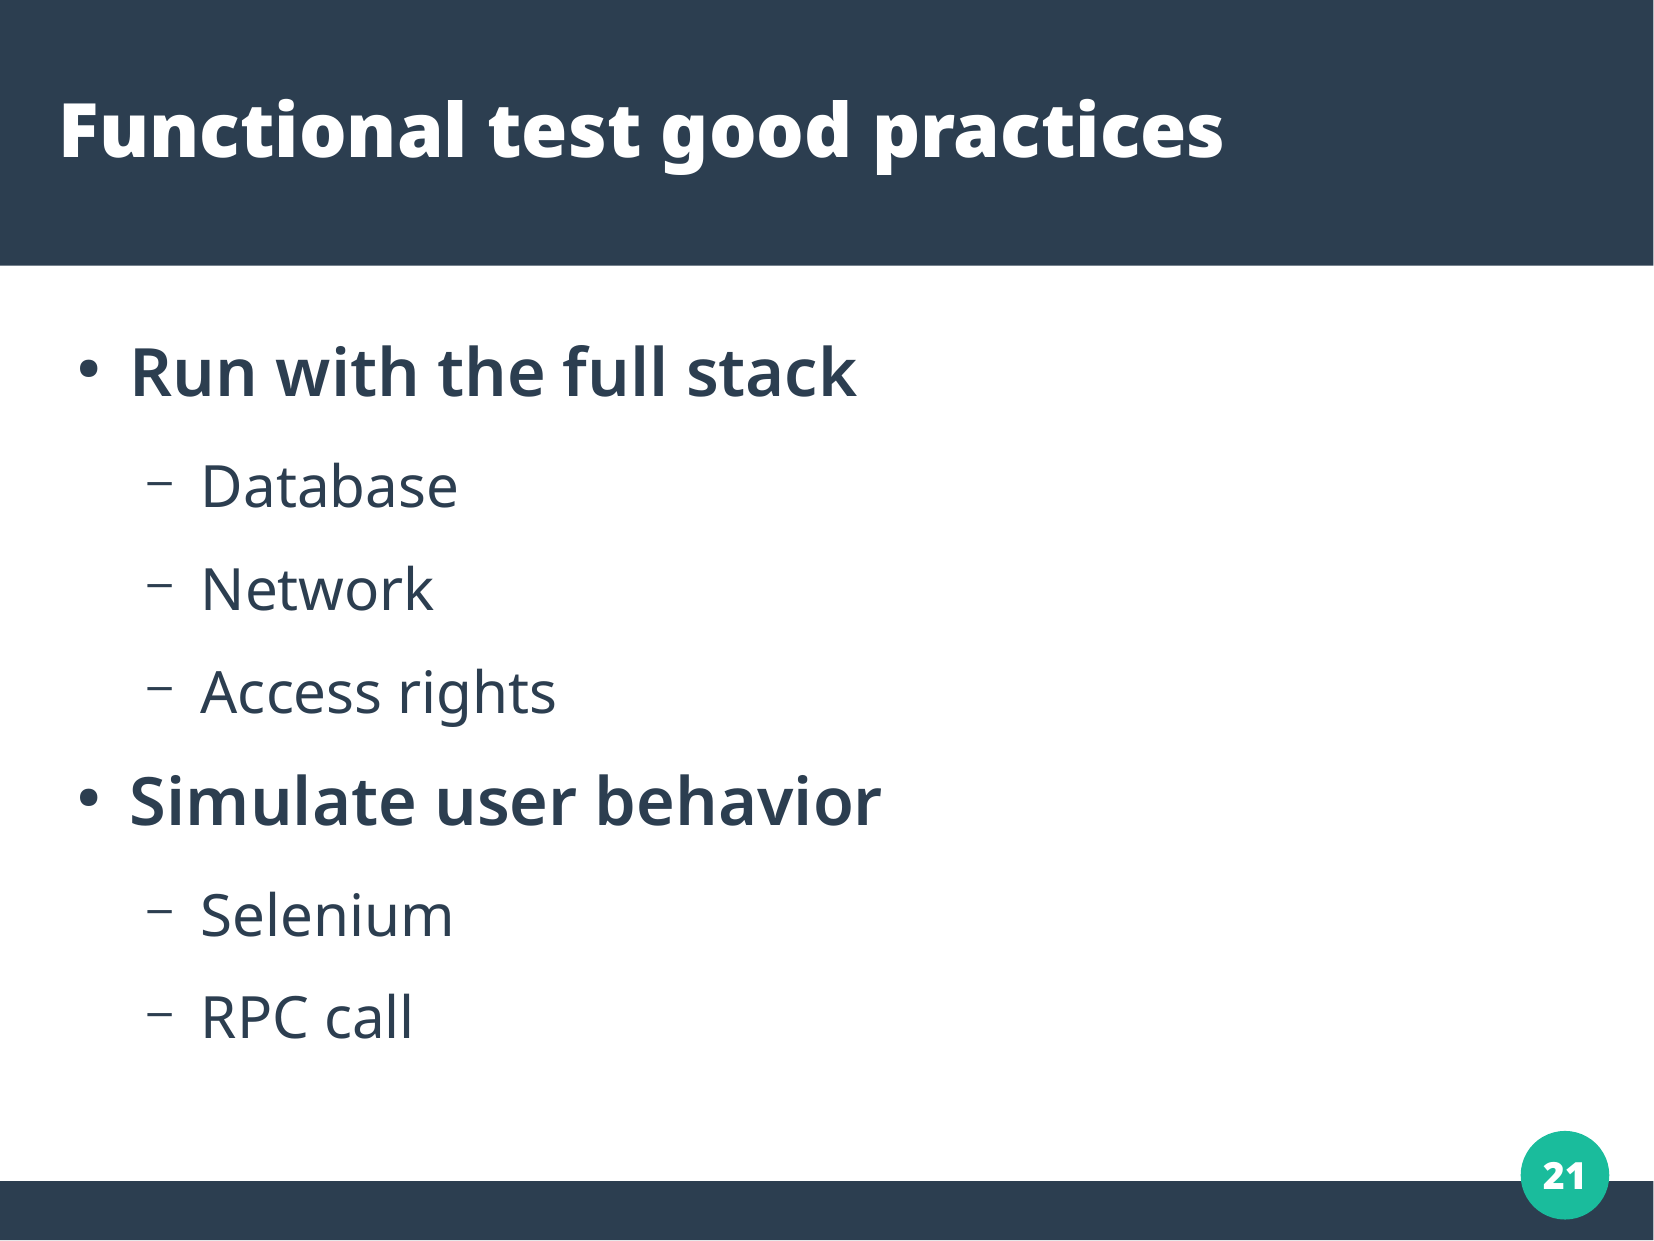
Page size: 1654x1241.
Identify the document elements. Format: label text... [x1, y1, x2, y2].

list Run with the full stack Database Network Access rights Simulate user behavior Selenium RPC call [59, 324, 1595, 1152]
title Functional test good practices [59, 49, 1595, 207]
